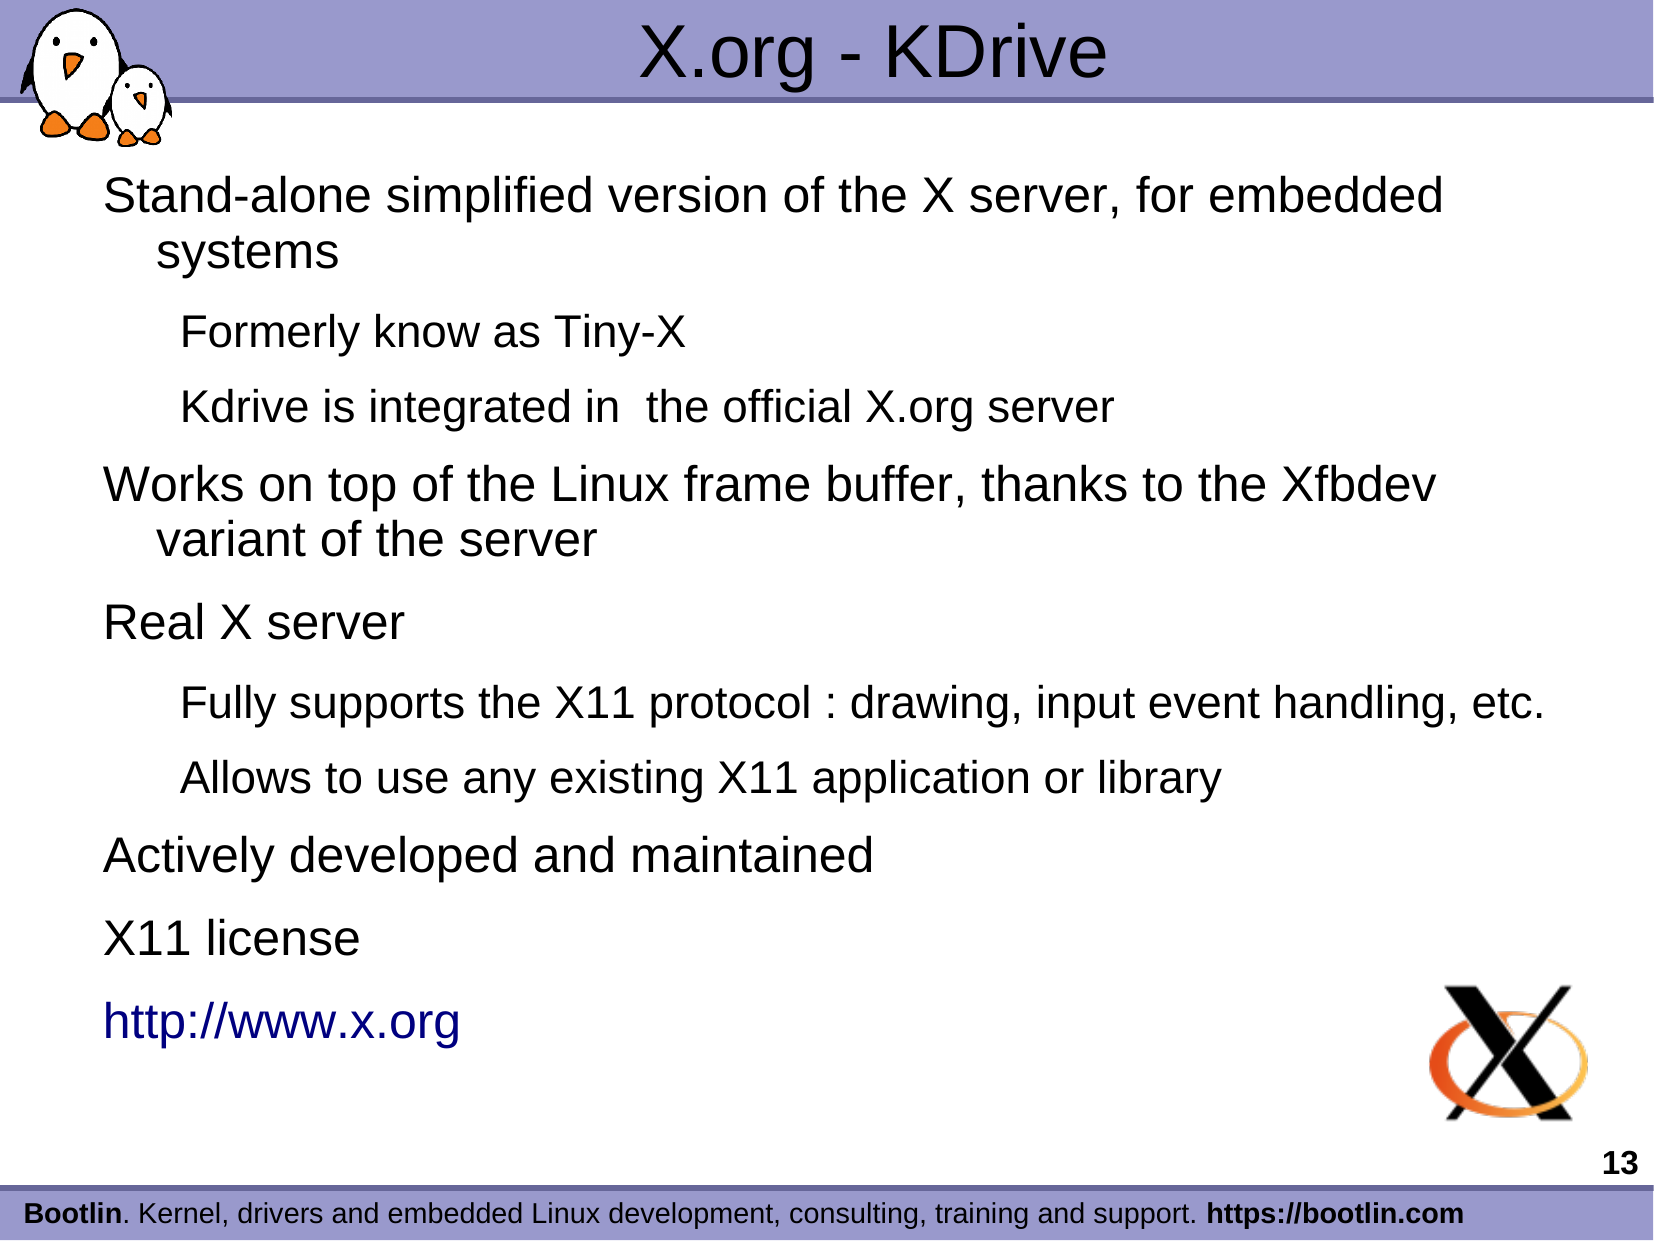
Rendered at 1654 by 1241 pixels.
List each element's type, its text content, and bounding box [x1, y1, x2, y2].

picture [20, 8, 172, 147]
picture [1415, 978, 1603, 1129]
list Stand-alone simplified version of the X server, for embedded systems Formerly know as Tiny-X Kdrive is integrated in the official X.org server Works on top of the Linux frame buffer, thanks to the Xfbdev variant of the server Real X server Fully supports the X11 protocol : drawing, input event handling, etc. Allows to use any existing X11 application or library Actively developed and maintained X11 license http://www.x.org [85, 167, 1598, 1123]
title X.org - KDrive [197, 5, 1551, 97]
